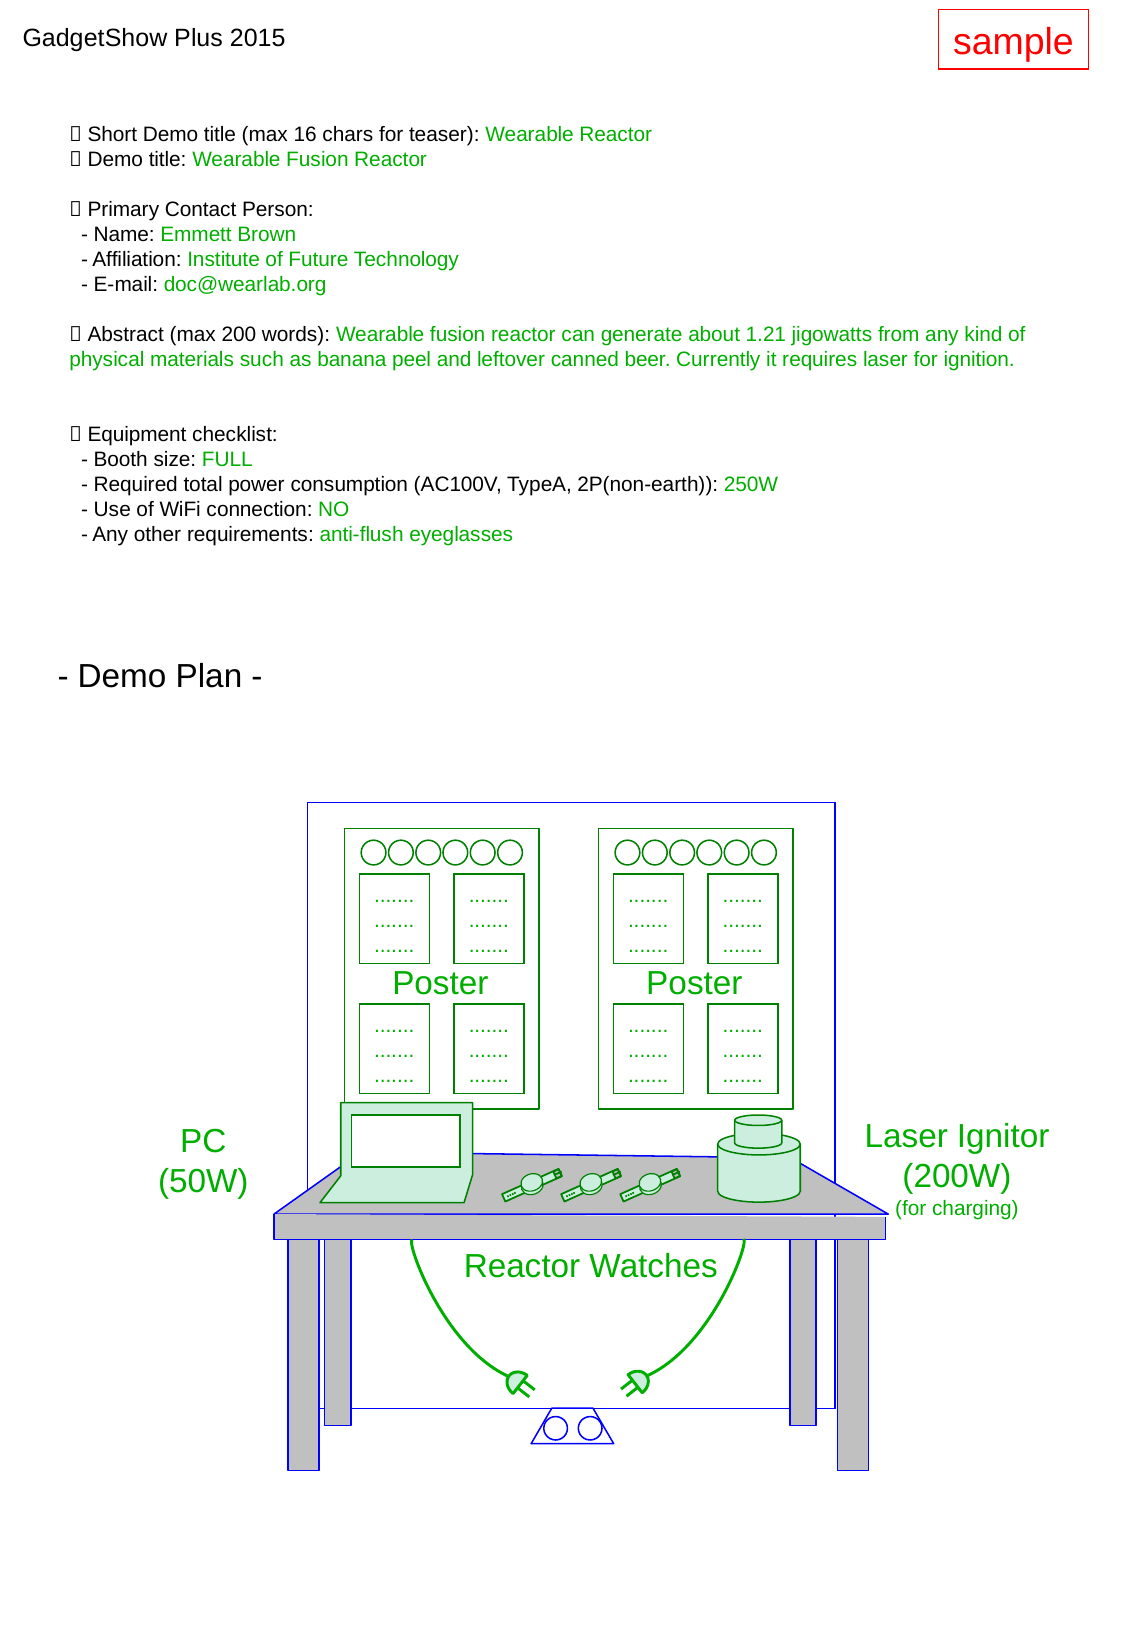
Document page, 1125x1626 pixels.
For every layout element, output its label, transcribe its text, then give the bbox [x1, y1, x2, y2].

text_box ....... ....... ....... [453, 873, 524, 964]
text_box sample [938, 9, 1089, 70]
text_box Poster [392, 960, 489, 1001]
text_box ....... ....... ....... [613, 873, 684, 964]
text_box Reactor Watches [463, 1244, 719, 1285]
text_box ....... ....... ....... [707, 1003, 778, 1094]
text_box GadgetShow Plus 2015 [22, 21, 294, 52]
text_box Poster [646, 960, 743, 1001]
text_box [507, 1371, 528, 1394]
text_box  Short Demo title (max 16 chars for teaser): Wearable Reactor  Demo title: Wearable Fusion Reactor  Primary Contact Person: - Name: Emmett Brown - Affiliation: Institute of Future Technology - E-mail: doc@wearlab.org  Abstract (max 200 words): Wearable fusion reactor can generate about 1.21 jigowatts from any kind of physical materials such as banana peel and leftover canned beer. Currently it requires laser for ignition.  Equipment checklist: - Booth size: FULL - Required total power consumption (AC100V, TypeA, 2P(non-earth)): 250W - Use of WiFi connection: NO - Any other requirements: anti-flush eyeglasses [54, 113, 1083, 553]
text_box Laser Ignitor (200W) (for charging) [864, 1114, 1050, 1220]
text_box [543, 1416, 568, 1441]
text_box [273, 828, 886, 1471]
text_box [598, 828, 793, 1109]
text_box ....... ....... ....... [359, 873, 430, 964]
text_box ....... ....... ....... [359, 1003, 430, 1094]
text_box PC (50W) [158, 1119, 249, 1200]
text_box - Demo Plan - [57, 653, 269, 694]
text_box ....... ....... ....... [707, 873, 778, 964]
text_box ....... ....... ....... [613, 1003, 684, 1094]
text_box [578, 1416, 603, 1441]
text_box ....... ....... ....... [453, 1003, 524, 1094]
text_box [628, 1371, 649, 1393]
